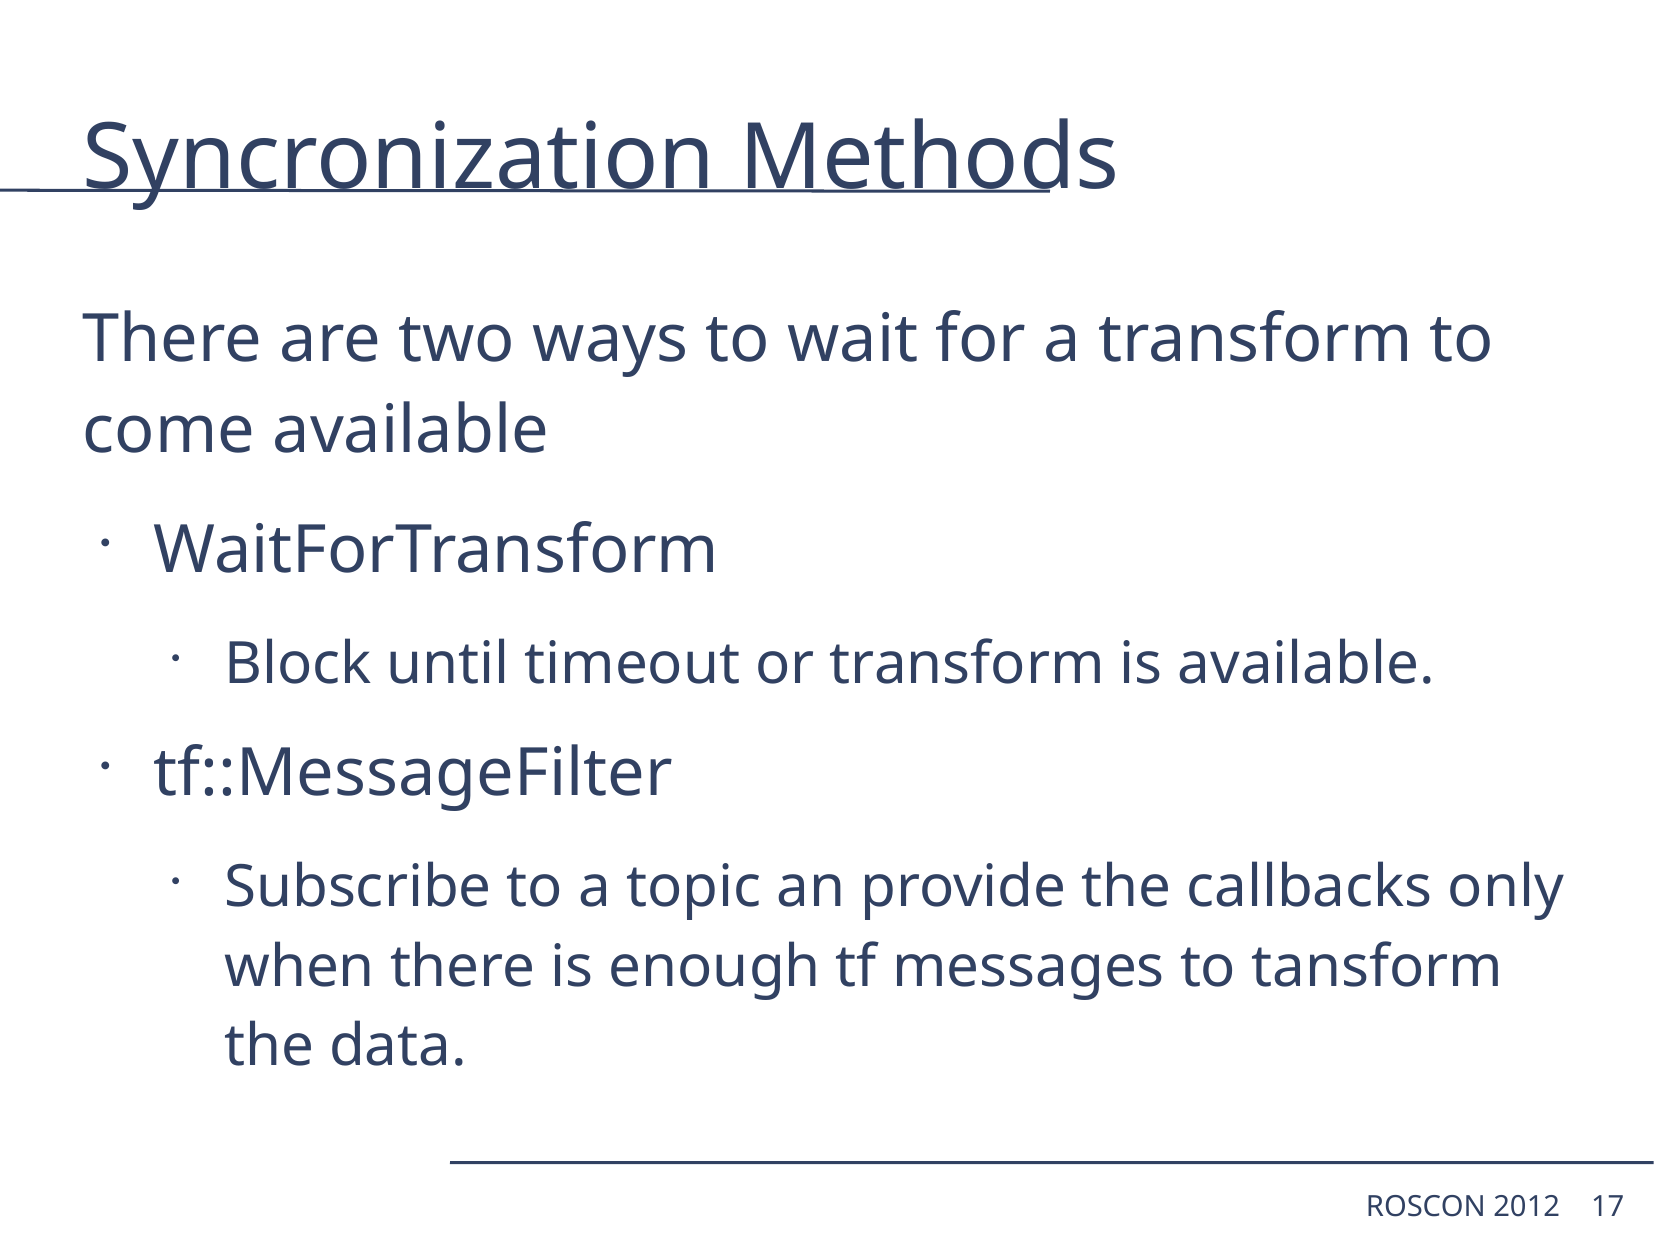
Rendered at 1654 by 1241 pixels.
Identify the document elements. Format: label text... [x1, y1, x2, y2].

title Syncronization Methods [82, 56, 1571, 250]
list There are two ways to wait for a transform to come available WaitForTransform Block until timeout or transform is available. tf::MessageFilter Subscribe to a topic an provide the callbacks only when there is enough tf messages to tansform the data. [82, 290, 1571, 1109]
